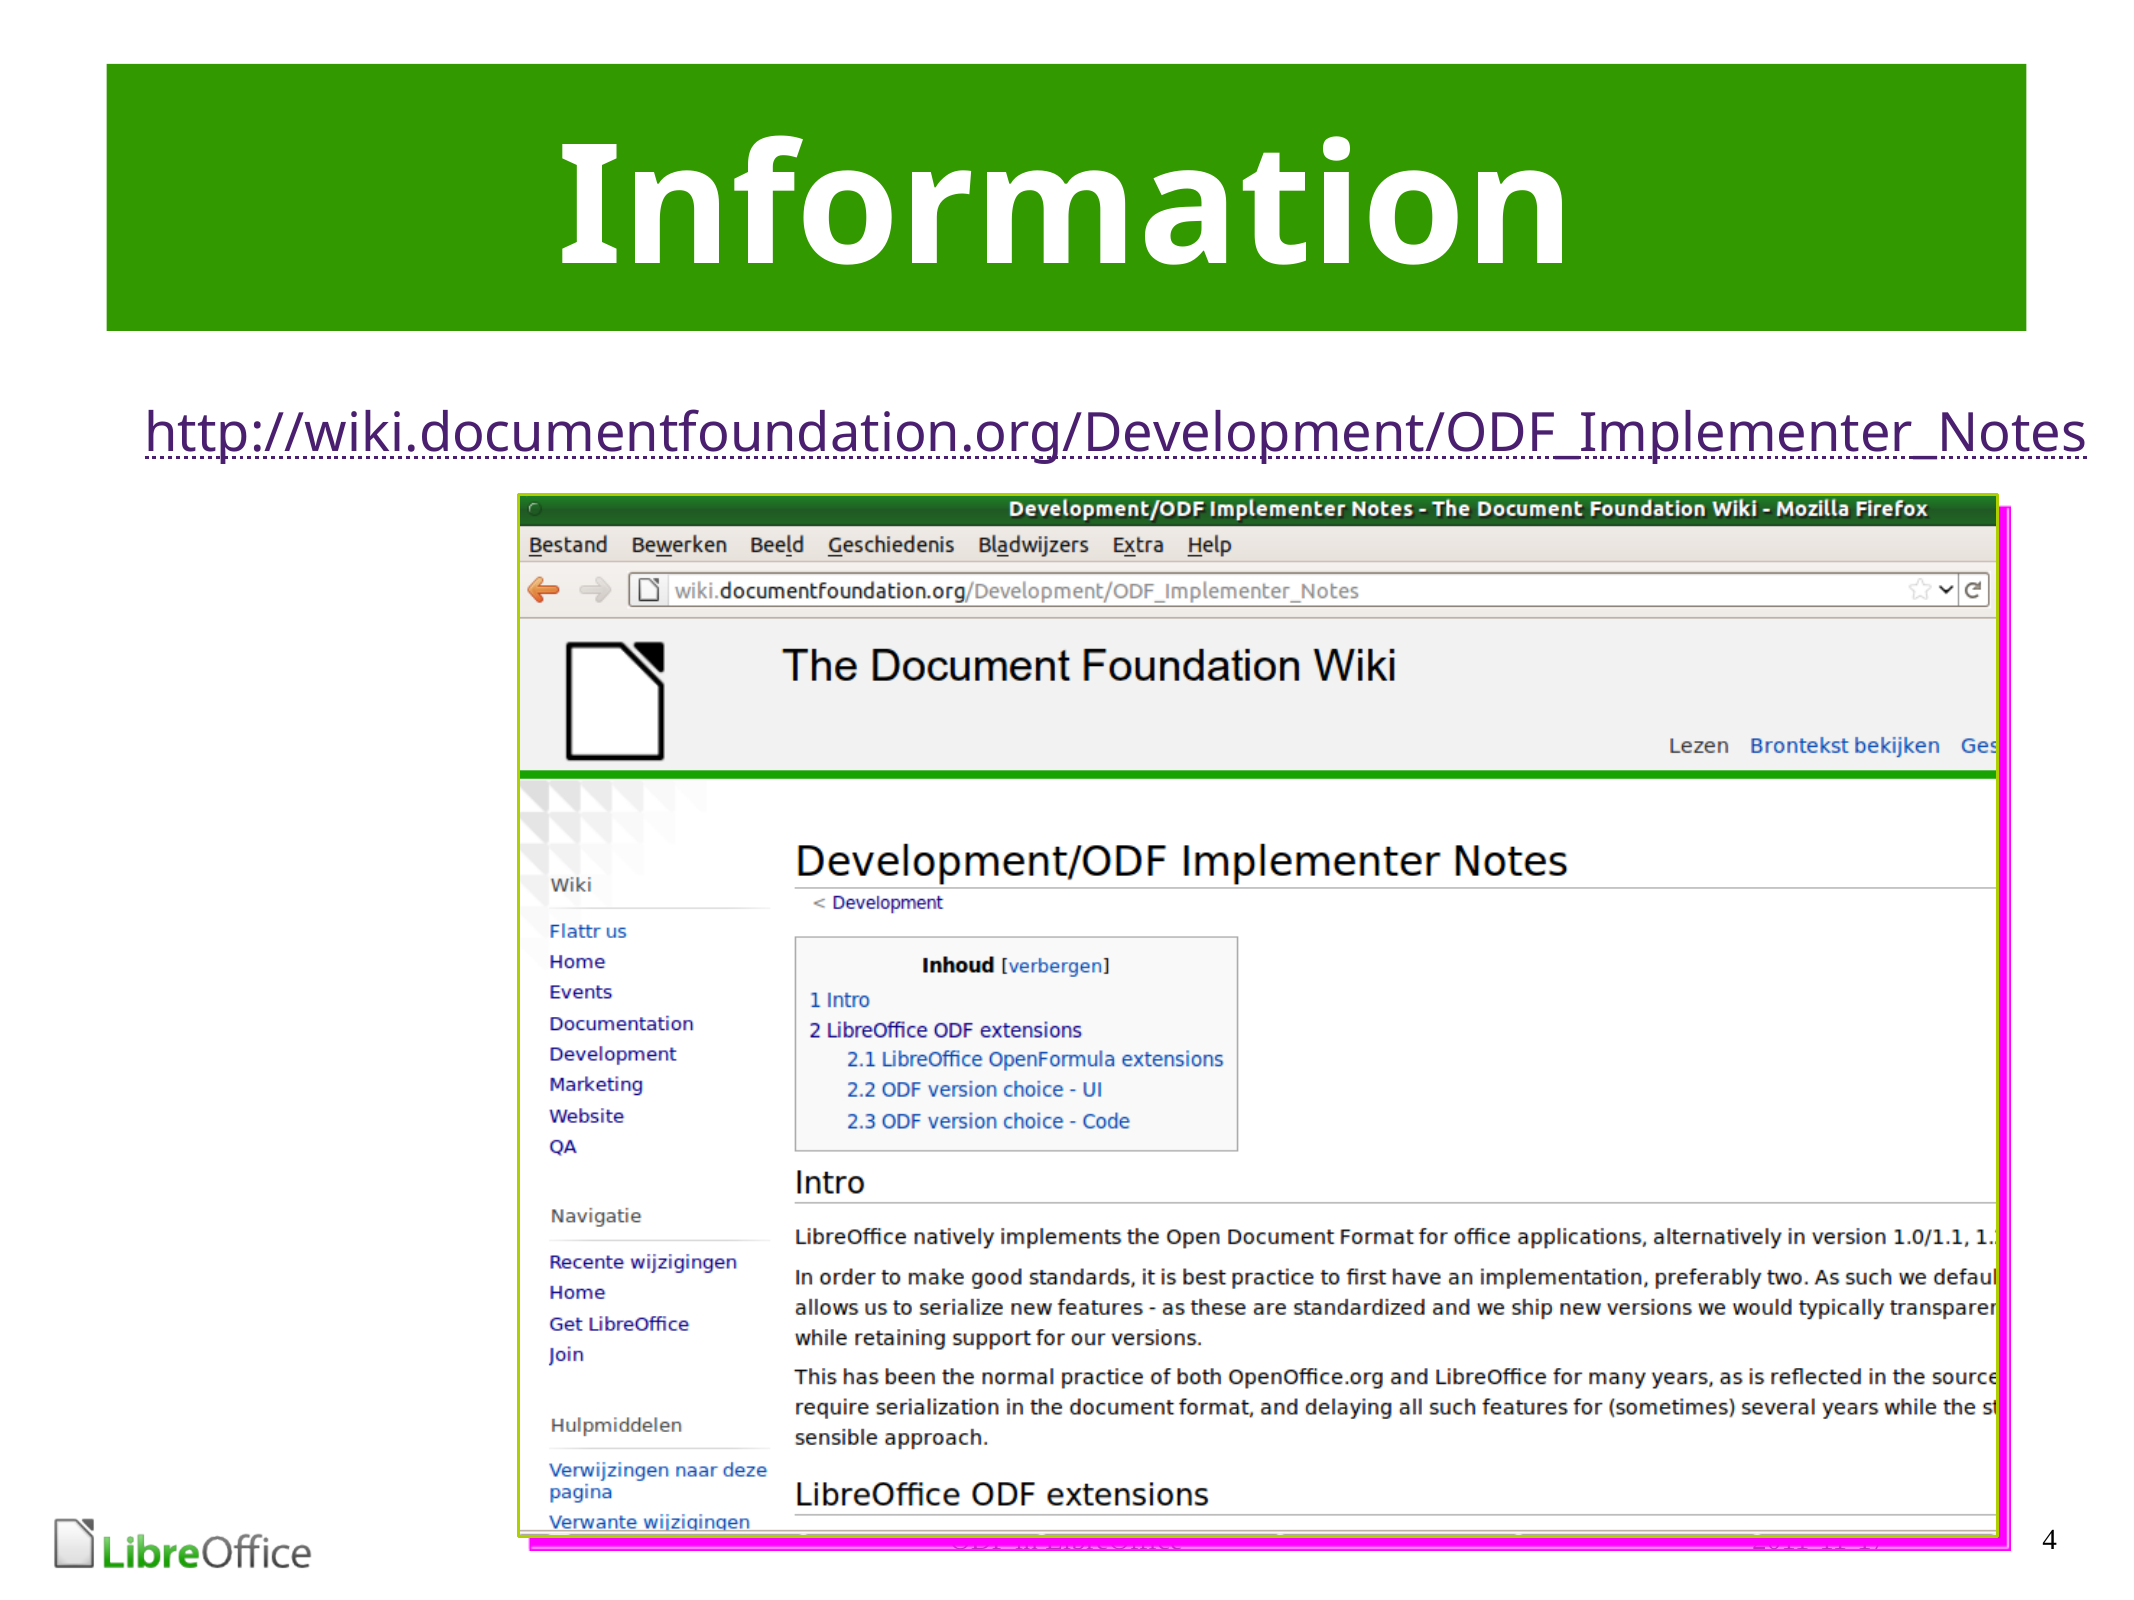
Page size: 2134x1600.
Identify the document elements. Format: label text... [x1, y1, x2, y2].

title Information [106, 63, 2027, 331]
picture [519, 496, 1997, 1536]
picture [35, 1499, 331, 1588]
text_box http://wiki.documentfoundation.org/Development/ODF_Implementer_Notes [129, 389, 1997, 470]
